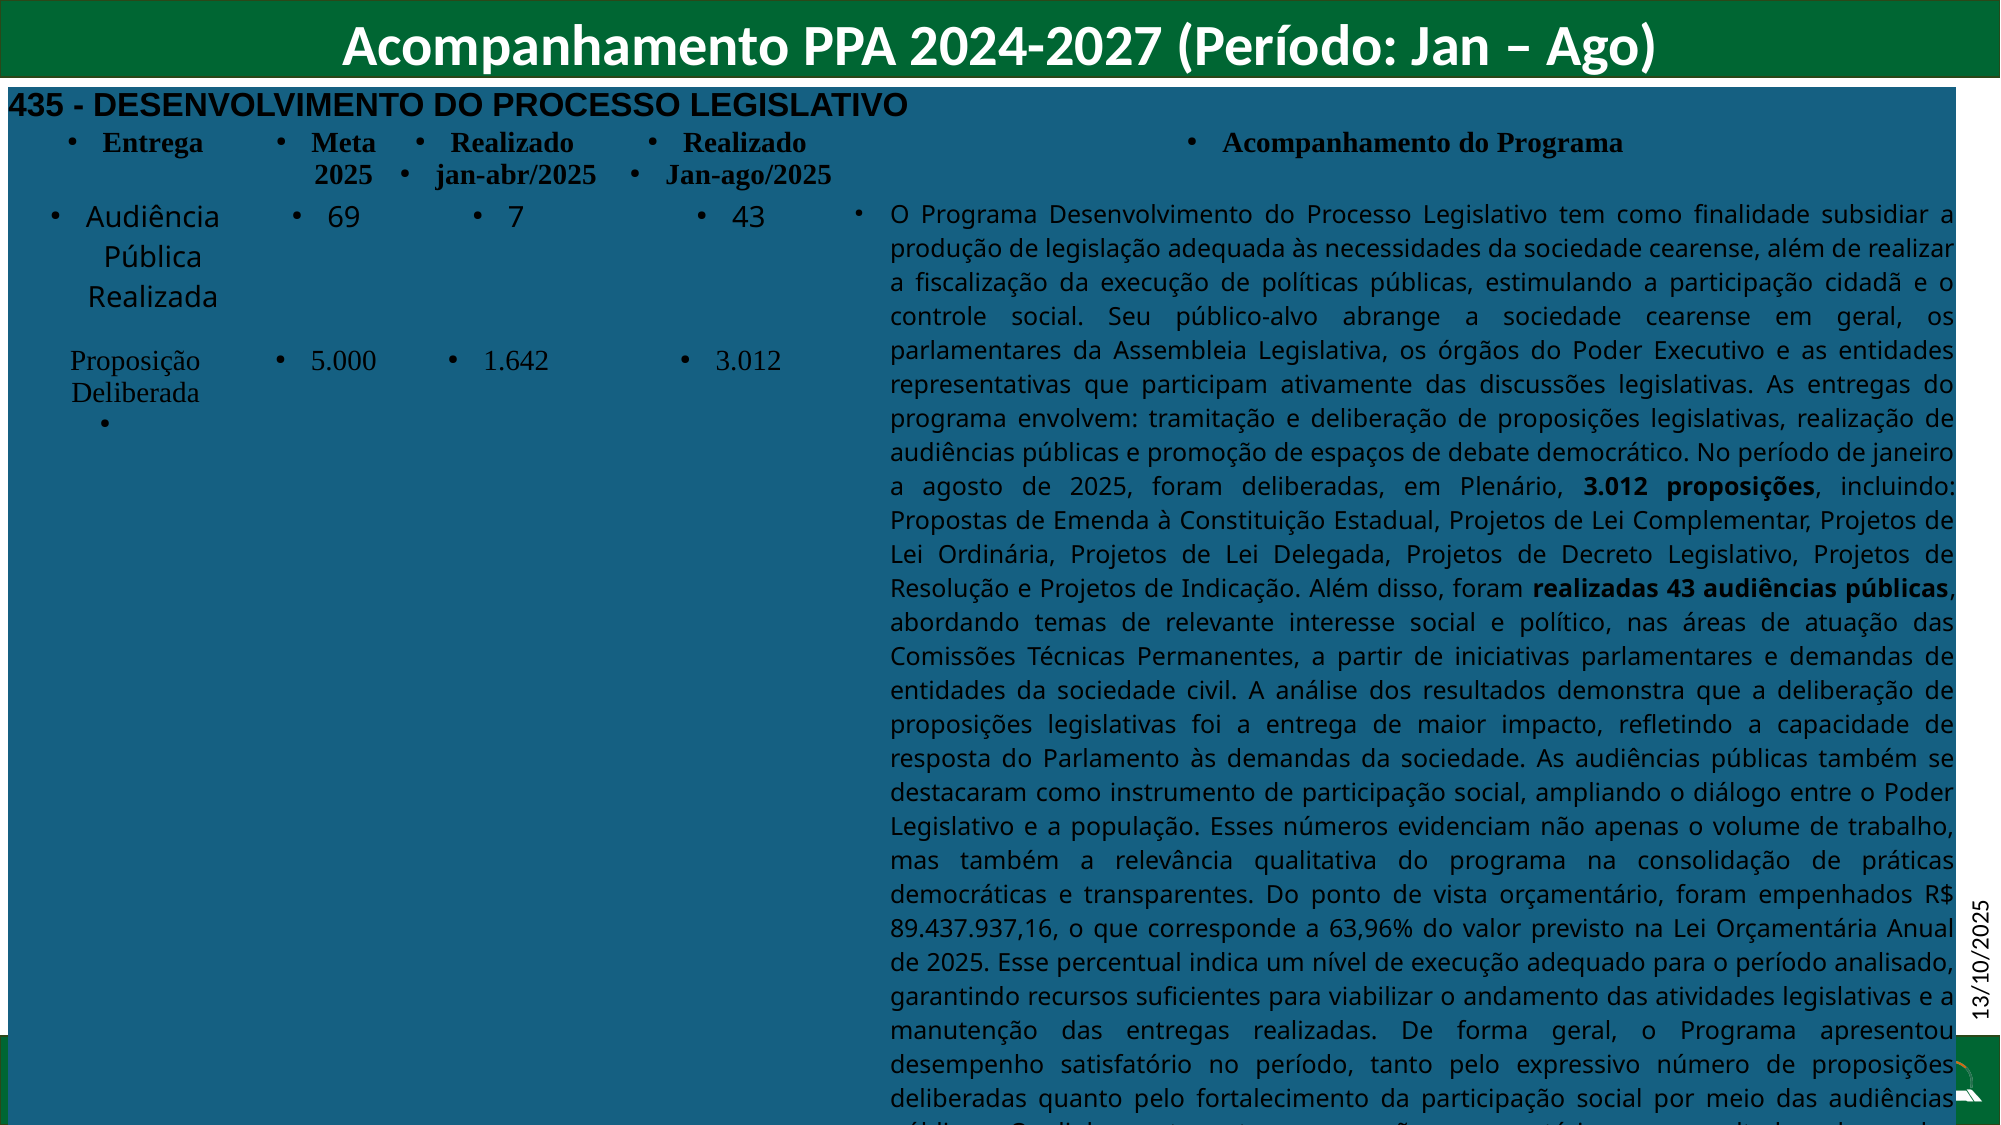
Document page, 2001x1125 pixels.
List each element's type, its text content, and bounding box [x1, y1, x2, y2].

table_cell 43 [608, 196, 855, 344]
text_box 13/10/2025 [1956, 883, 2000, 1037]
text_box Acompanhamento PPA 2024-2027 (Período: Jan – Ago) [0, 0, 2000, 77]
table_cell 3.012 [608, 344, 855, 1125]
table_cell Realizado jan-abr/2025 [390, 126, 608, 196]
table_cell 7 [390, 196, 608, 344]
table_cell Acompanhamento do Programa [855, 126, 1956, 196]
table_cell Audiência Pública Realizada [8, 196, 263, 344]
table_cell 5.000 [263, 344, 390, 1125]
table_cell Meta 2025 [263, 126, 390, 196]
table_header 435 - DESENVOLVIMENTO DO PROCESSO LEGISLATIVO [8, 87, 1956, 126]
table_cell Proposição Deliberada [8, 344, 263, 1125]
picture [1956, 1037, 2000, 1125]
table_cell O Programa Desenvolvimento do Processo Legislativo tem como finalidade subsidiar a produção de legislação adequada às necessidades da sociedade cearense, além de realizar a fiscalização da execução de políticas públicas, estimulando a participação cidadã e o controle social. Seu público-alvo abrange a sociedade cearense em geral, os parlamentares da Assembleia Legislativa, os órgãos do Poder Executivo e as entidades representativas que participam ativamente das discussões legislativas. As entregas do programa envolvem: tramitação e deliberação de proposições legislativas, realização de audiências públicas e promoção de espaços de debate democrático. No período de janeiro a agosto de 2025, foram deliberadas, em Plenário, 3.012 proposições, incluindo: Propostas de Emenda à Constituição Estadual, Projetos de Lei Complementar, Projetos de Lei Ordinária, Projetos de Lei Delegada, Projetos de Decreto Legislativo, Projetos de Resolução e Projetos de Indicação. Além disso, foram realizadas 43 audiências públicas, abordando temas de relevante interesse social e político, nas áreas de atuação das Comissões Técnicas Permanentes, a partir de iniciativas parlamentares e demandas de entidades da sociedade civil. A análise dos resultados demonstra que a deliberação de proposições legislativas foi a entrega de maior impacto, refletindo a capacidade de resposta do Parlamento às demandas da sociedade. As audiências públicas também se destacaram como instrumento de participação social, ampliando o diálogo entre o Poder Legislativo e a população. Esses números evidenciam não apenas o volume de trabalho, mas também a relevância qualitativa do programa na consolidação de práticas democráticas e transparentes. Do ponto de vista orçamentário, foram empenhados R$ 89.437.937,16, o que corresponde a 63,96% do valor previsto na Lei Orçamentária Anual de 2025. Esse percentual indica um nível de execução adequado para o período analisado, garantindo recursos suficientes para viabilizar o andamento das atividades legislativas e a manutenção das entregas realizadas. De forma geral, o Programa apresentou desempenho satisfatório no período, tanto pelo expressivo número de proposições deliberadas quanto pelo fortalecimento da participação social por meio das audiências públicas. O alinhamento entre a execução orçamentária e os resultados alcançados evidencia a efetividade das ações empreendidas, consolidando o papel da Assembleia Legislativa do Ceará como espaço central de produção legislativa e fiscalização das políticas públicas. [855, 196, 1956, 1125]
table_cell Realizado Jan-ago/2025 [608, 126, 855, 196]
table_cell 69 [263, 196, 390, 344]
table_cell Entrega [8, 126, 263, 196]
text_box [0, 1036, 8, 1125]
table_cell 1.642 [390, 344, 608, 1125]
